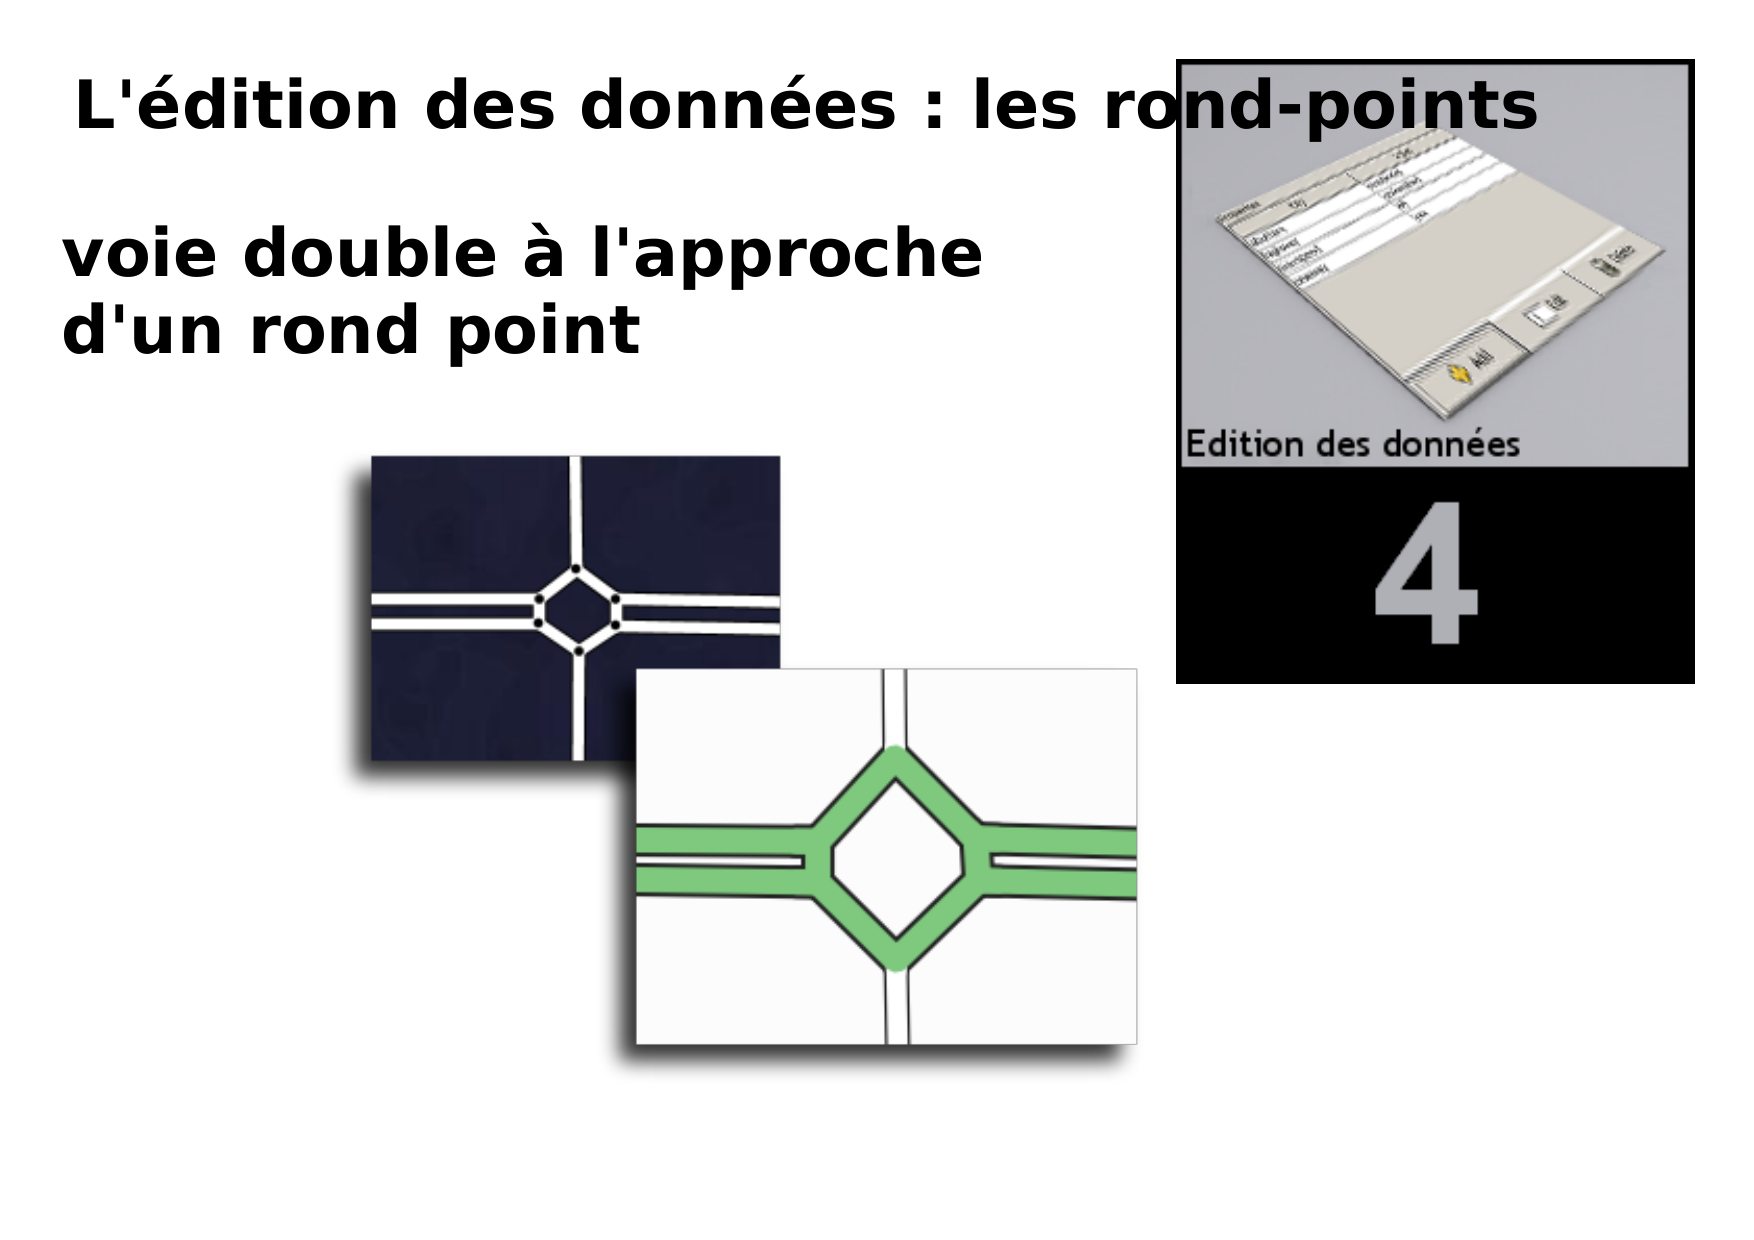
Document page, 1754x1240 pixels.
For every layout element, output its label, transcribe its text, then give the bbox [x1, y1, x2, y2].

picture [324, 442, 1152, 1093]
text_box voie double à l'approche d'un rond point [47, 206, 1123, 427]
text_box L'édition des données : les rond-points [59, 59, 1684, 152]
picture [1176, 59, 1695, 685]
